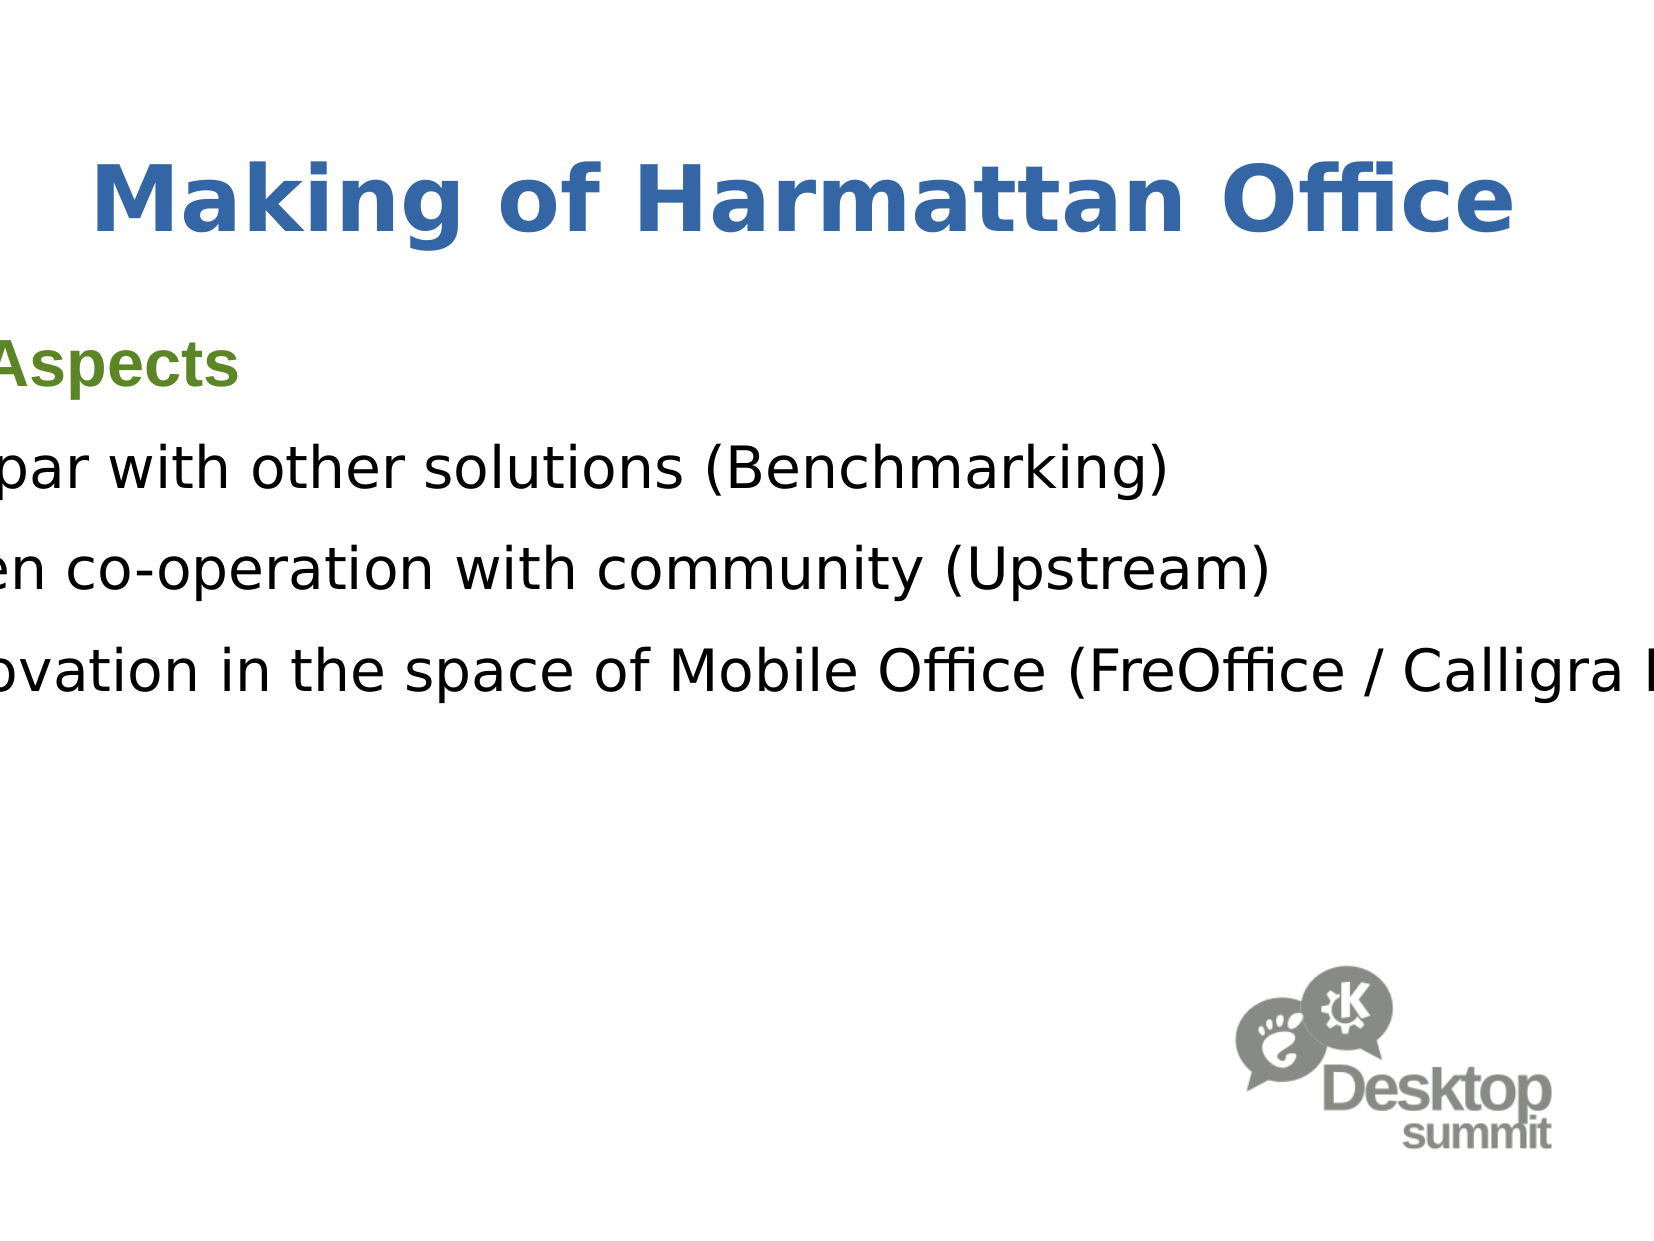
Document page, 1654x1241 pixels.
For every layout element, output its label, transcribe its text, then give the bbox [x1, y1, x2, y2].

picture [1195, 887, 1613, 1201]
text_box Making of Harmattan Office [75, 139, 1571, 265]
text_box Main Aspects On par with other solutions (Benchmarking) Open co-operation with community (Upstream) Innovation in the space of Mobile Office (FreOffice / Calligra Mobile) [75, 280, 1574, 1164]
